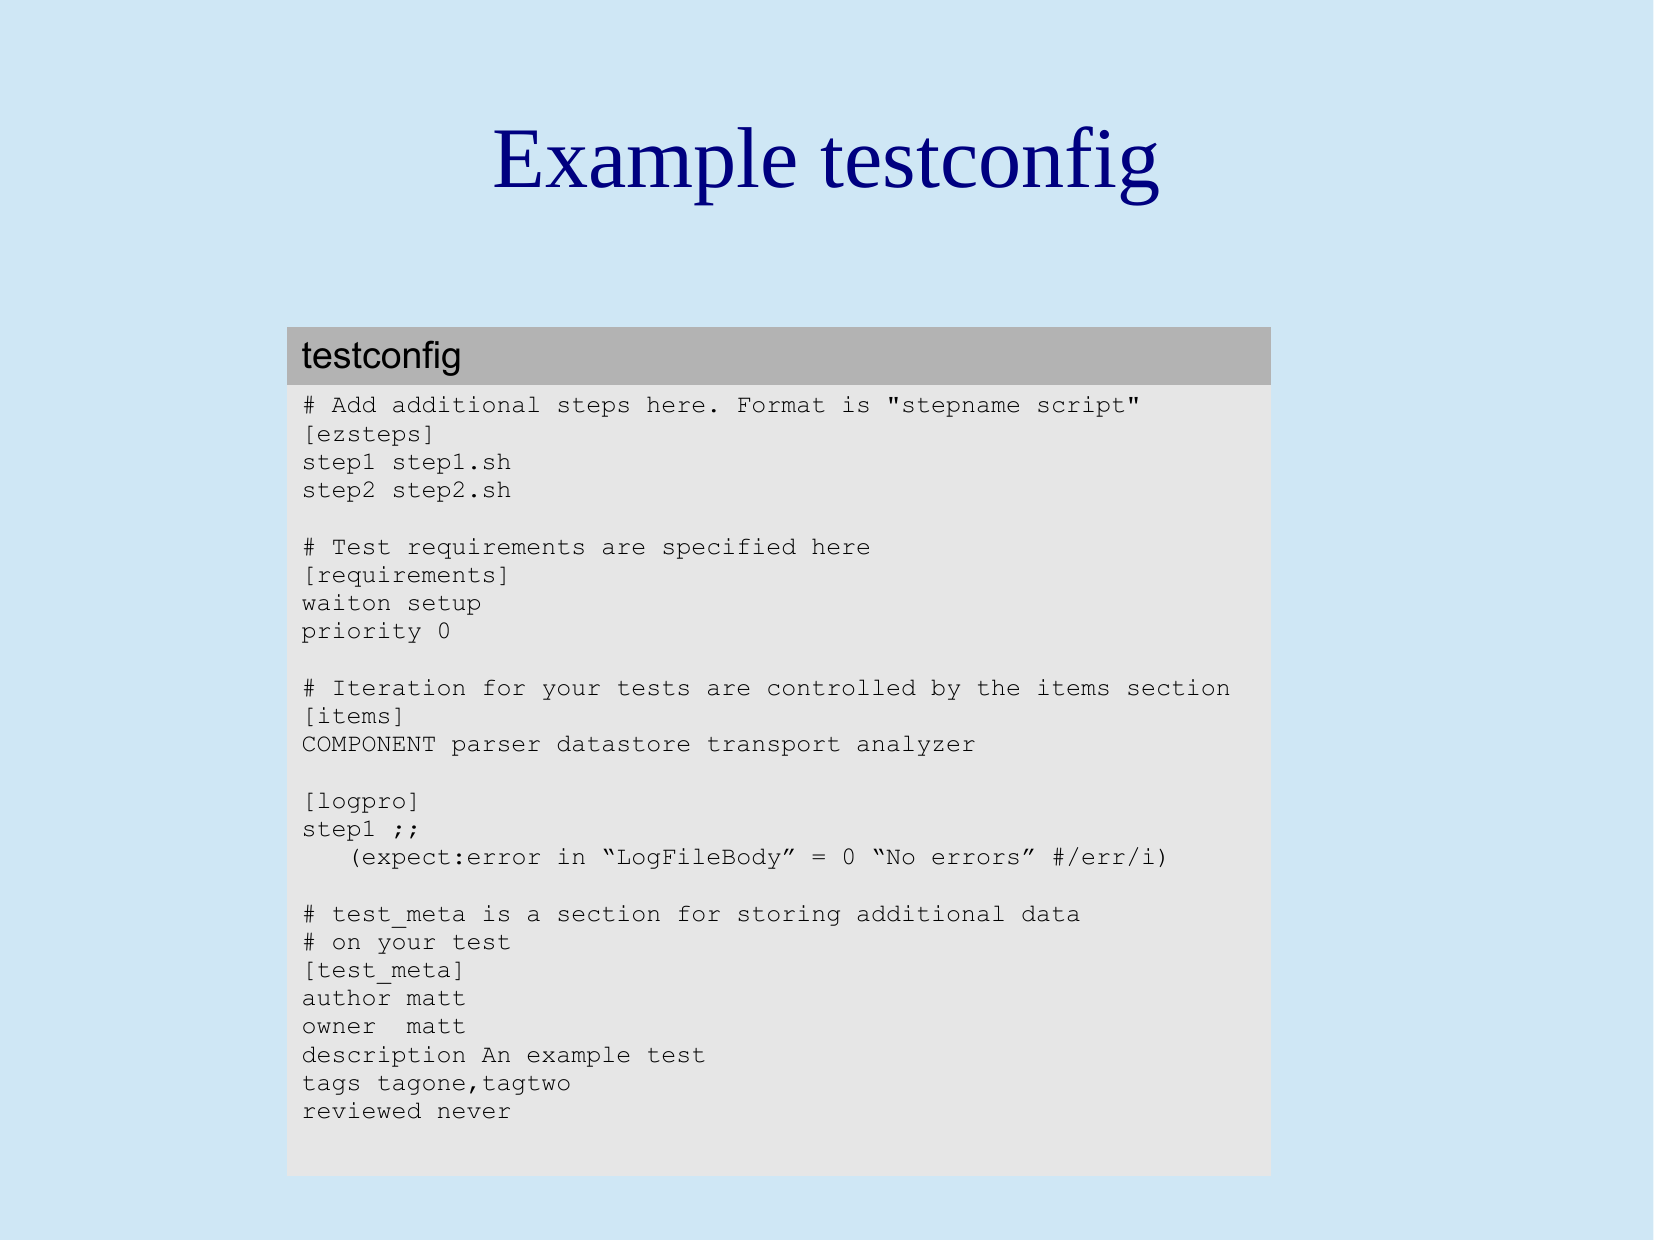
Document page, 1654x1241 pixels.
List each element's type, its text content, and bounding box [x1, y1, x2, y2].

table_cell # Add additional steps here. Format is "stepname script" [ezsteps] step1 step1.sh step2 step2.sh # Test requirements are specified here [requirements] waiton setup priority 0 # Iteration for your tests are controlled by the items section [items] COMPONENT parser datastore transport analyzer [logpro] step1 ;; (expect:error in “LogFileBody” = 0 “No errors” #/err/i) # test_meta is a section for storing additional data # on your test [test_meta] author matt owner matt description An example test tags tagone,tagtwo reviewed never [287, 385, 1271, 1176]
title Example testconfig [82, 55, 1571, 263]
table_header testconfig [287, 327, 1271, 385]
